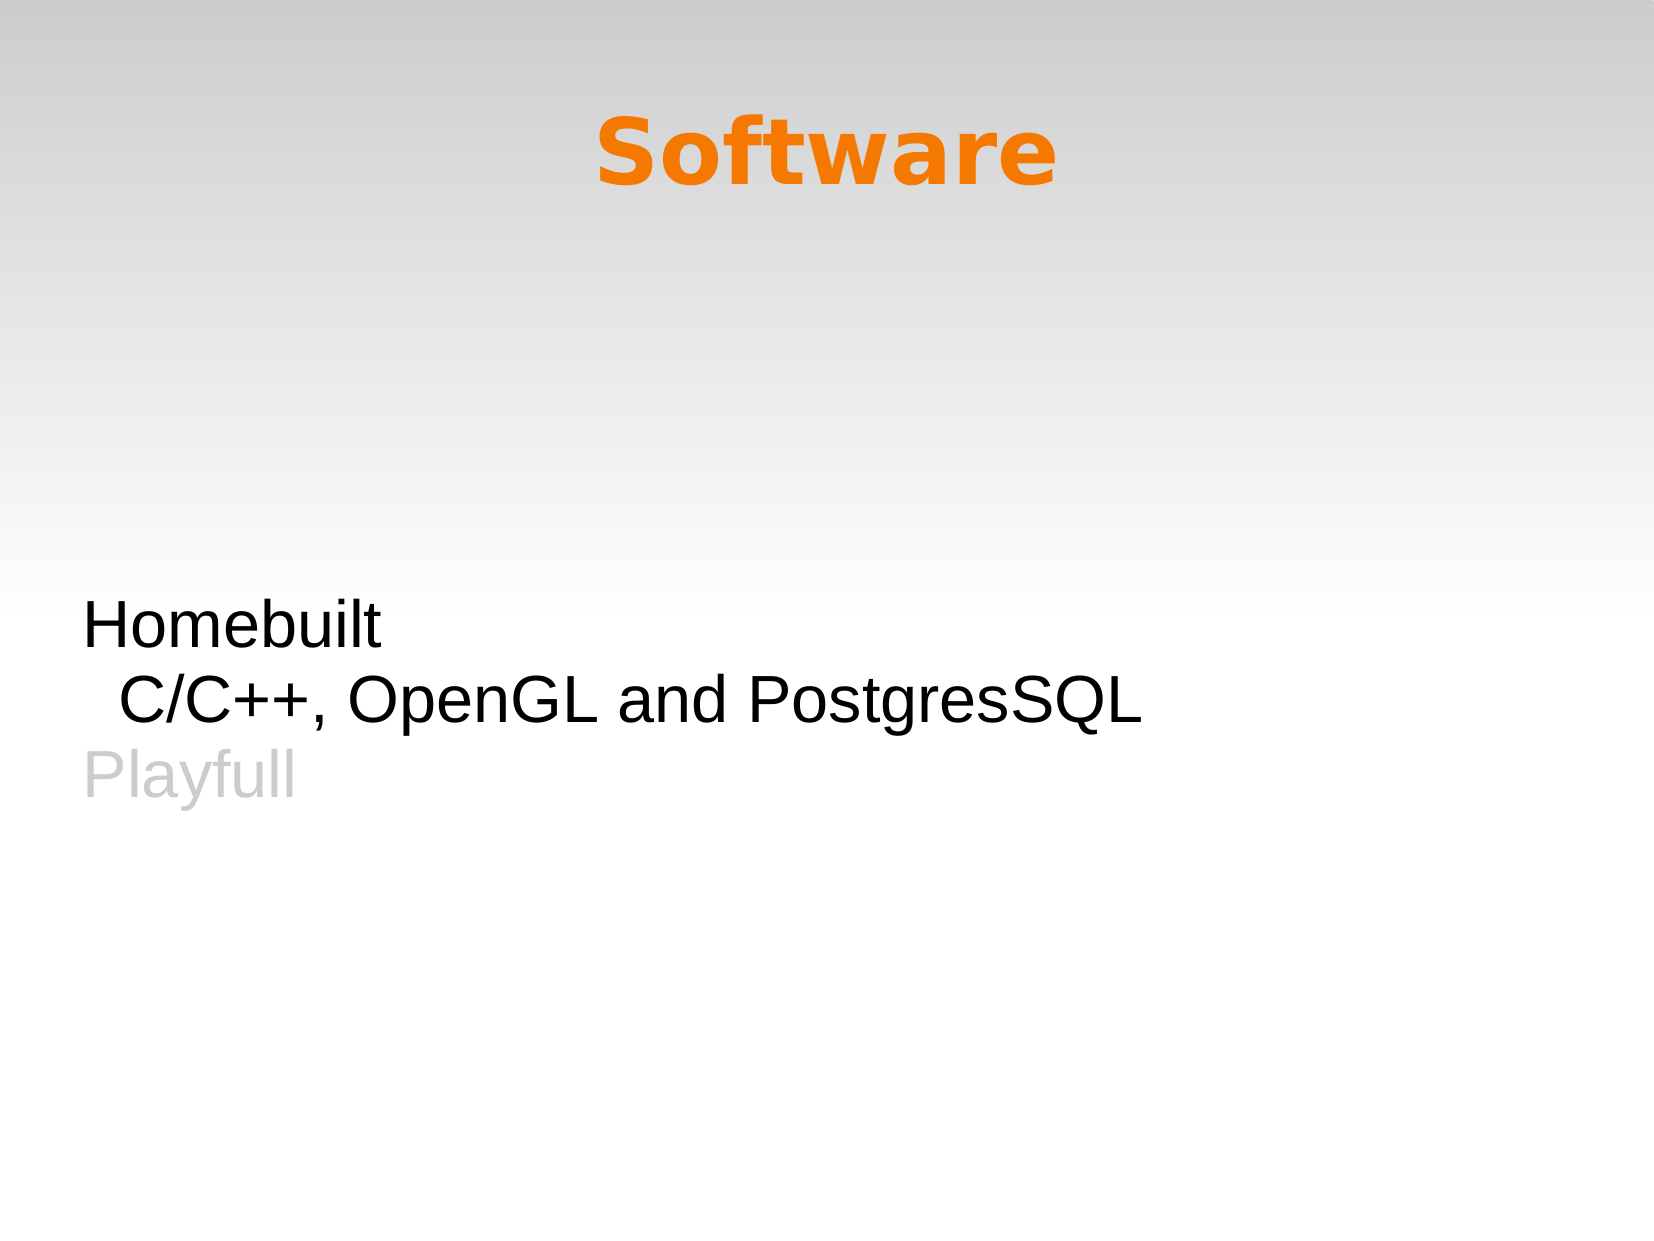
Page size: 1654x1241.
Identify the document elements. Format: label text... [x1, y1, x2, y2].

subtitle Homebuilt C/C++, OpenGL and PostgresSQL Playfull [82, 297, 1571, 1102]
title Software [82, 56, 1571, 250]
